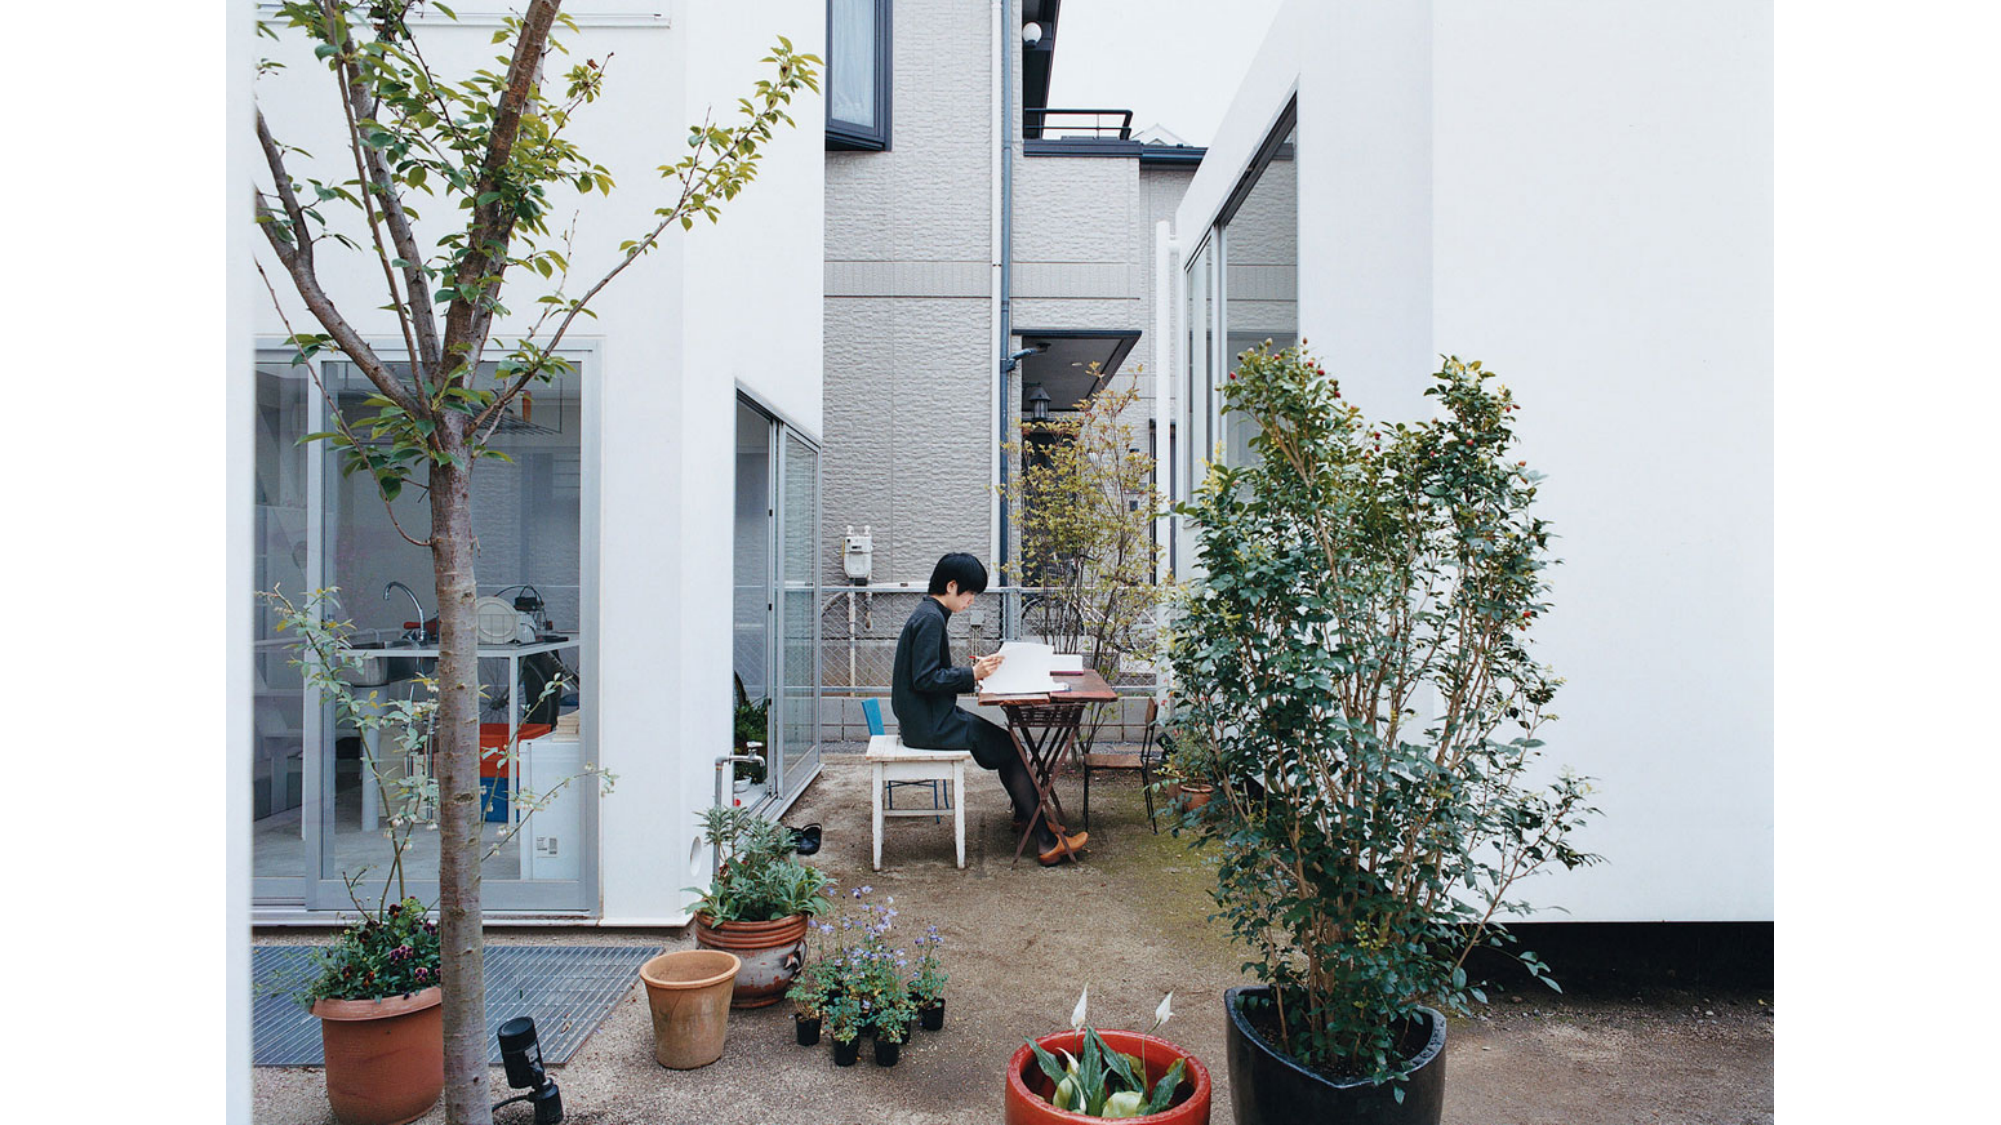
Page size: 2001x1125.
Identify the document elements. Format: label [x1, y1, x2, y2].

picture [226, 0, 1774, 1125]
